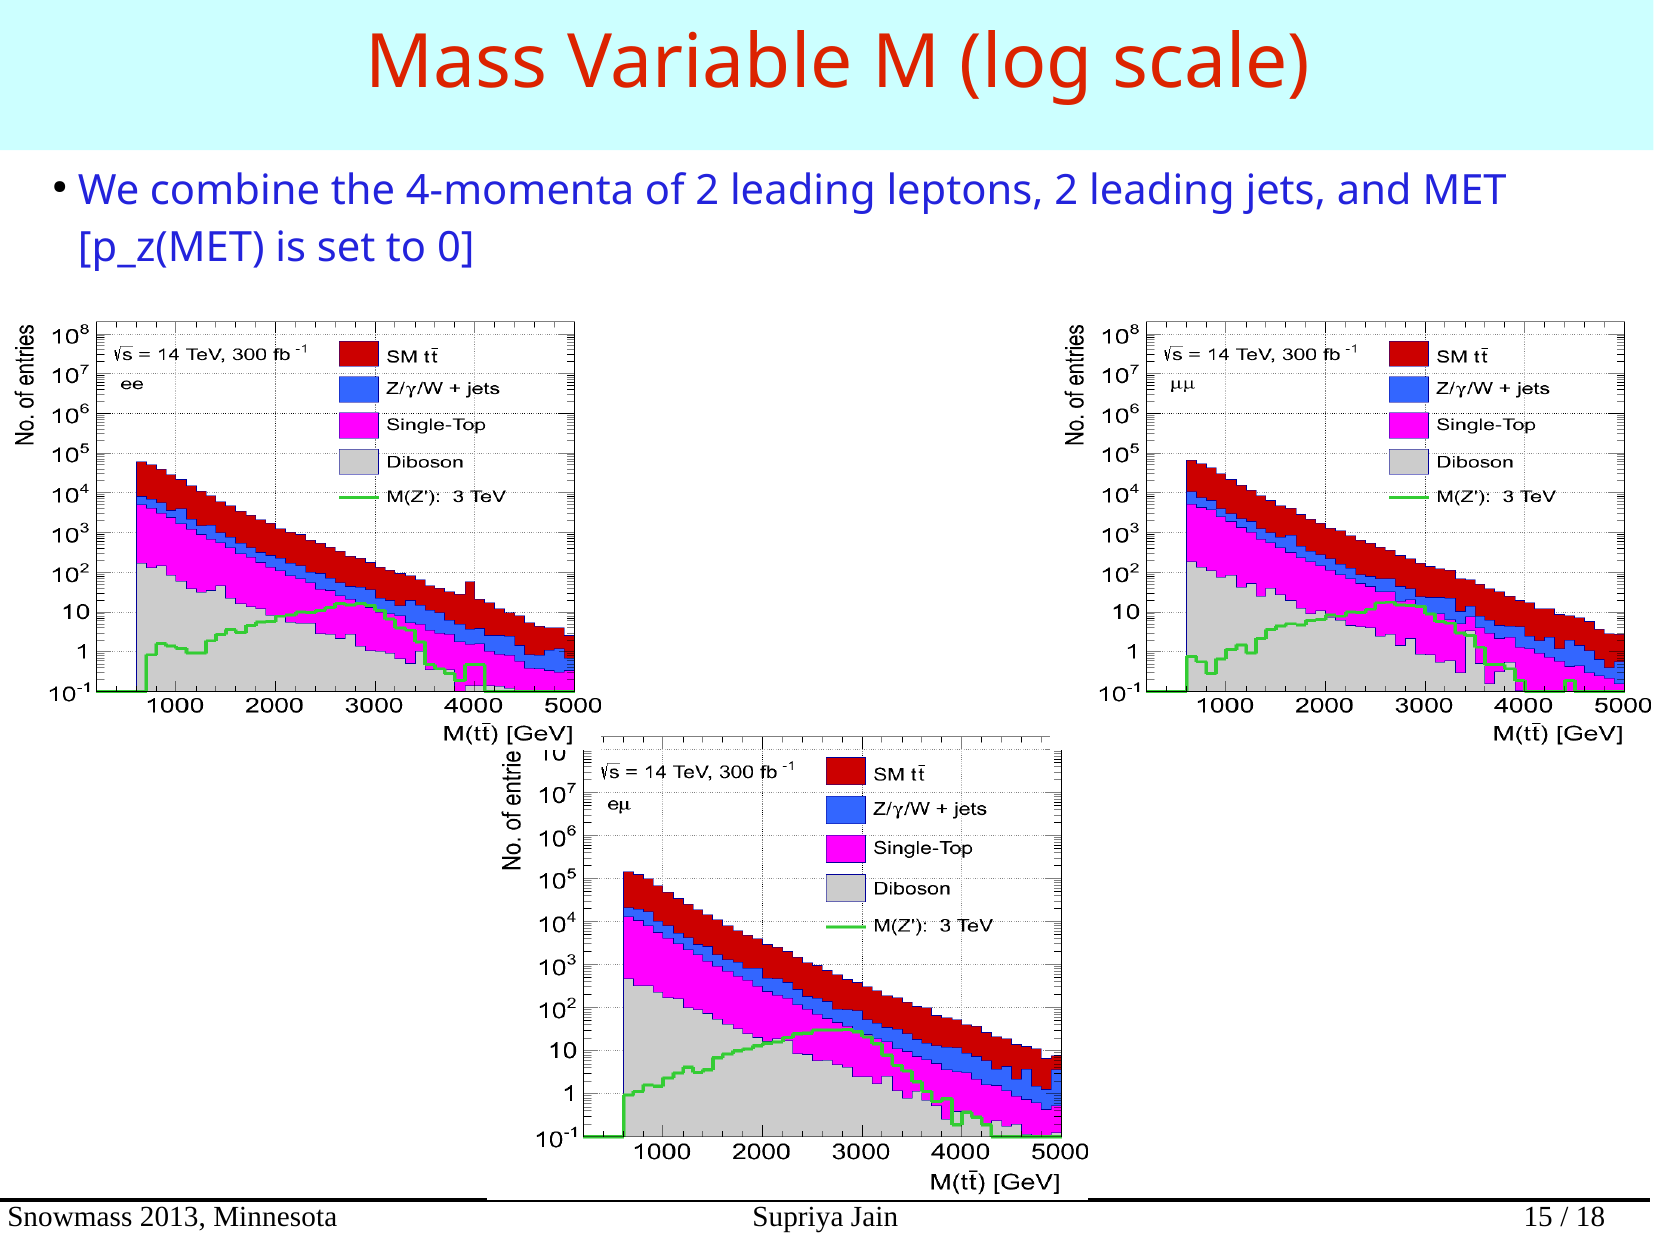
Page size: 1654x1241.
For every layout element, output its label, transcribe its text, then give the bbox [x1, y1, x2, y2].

text_box We combine the 4-momenta of 2 leading leptons, 2 leading jets, and MET [p_z(MET) is set to 0] [37, 152, 1542, 284]
text_box Mass Variable M (log scale) [0, 0, 1654, 151]
picture [0, 299, 1651, 1201]
